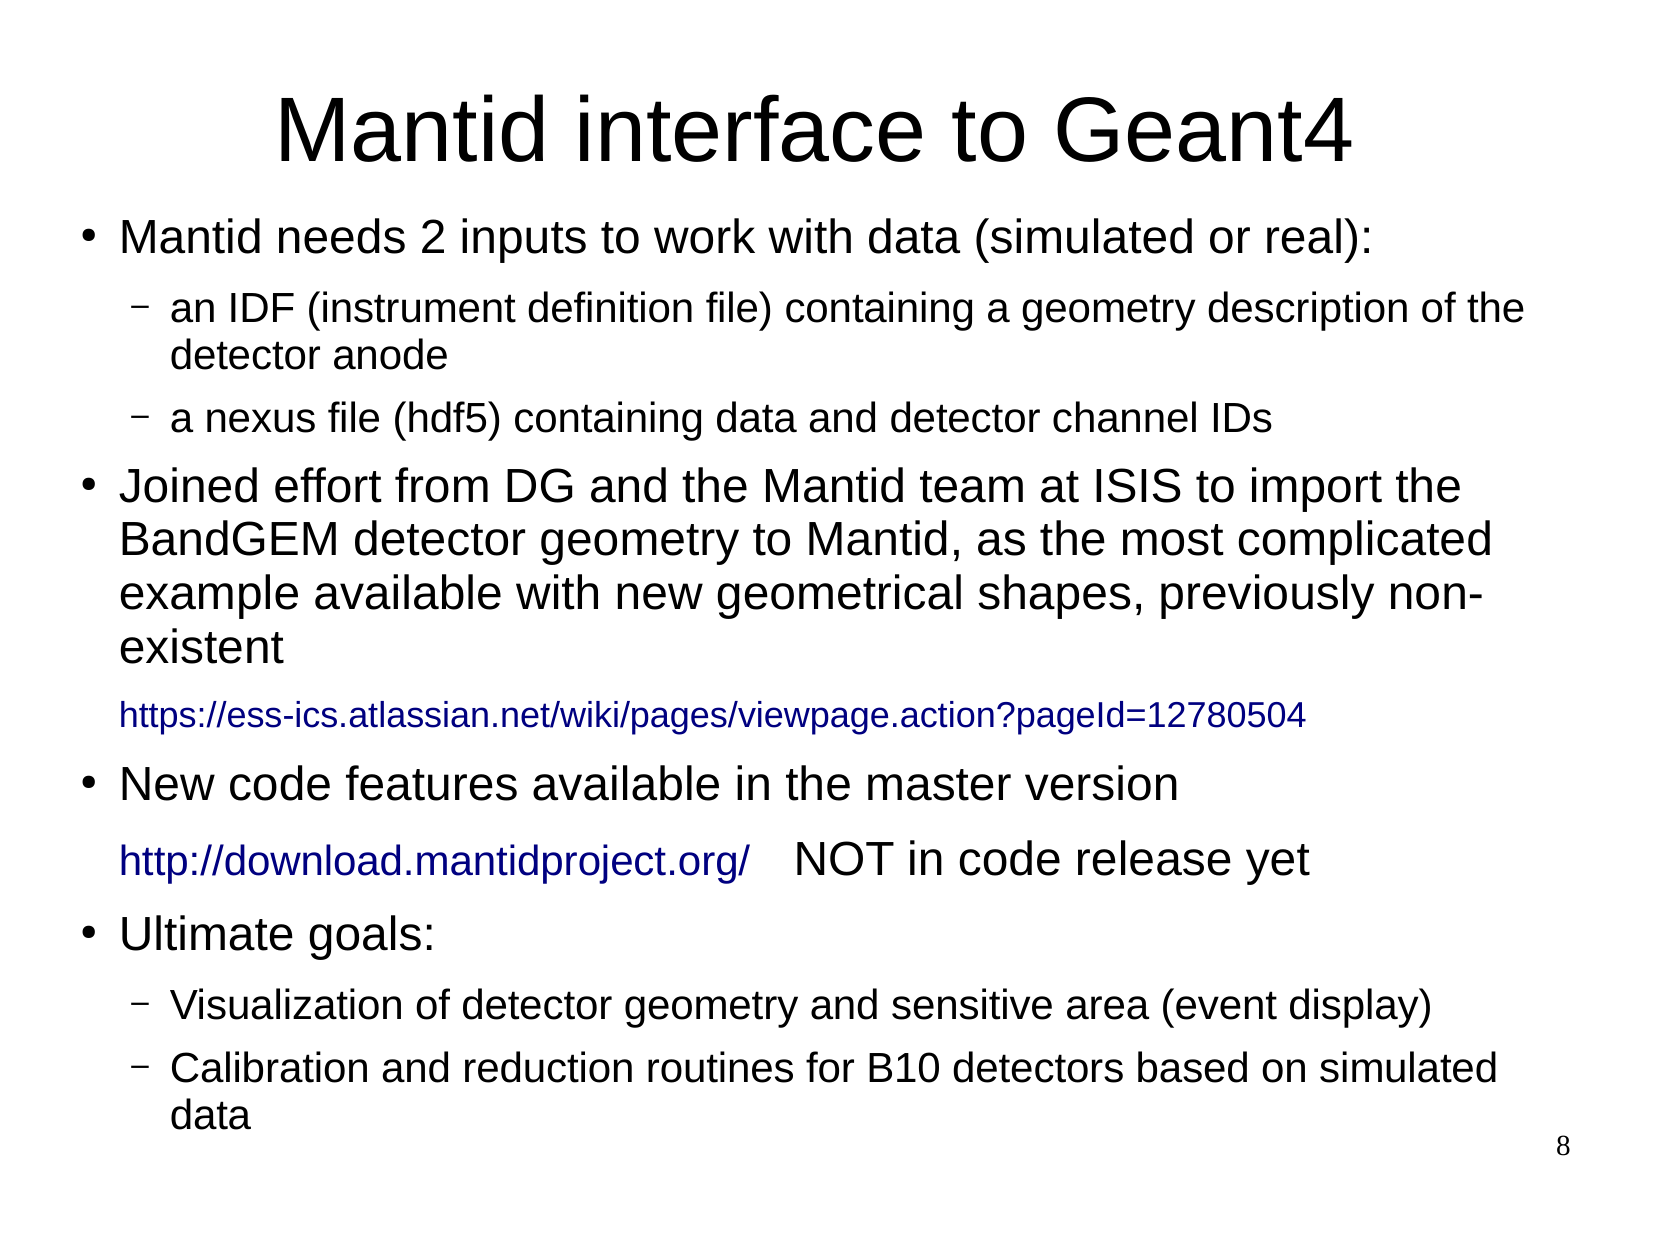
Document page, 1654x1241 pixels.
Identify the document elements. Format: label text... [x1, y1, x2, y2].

list Mantid needs 2 inputs to work with data (simulated or real): an IDF (instrument definition file) containing a geometry description of the detector anode a nexus file (hdf5) containing data and detector channel IDs Joined effort from DG and the Mantid team at ISIS to import the BandGEM detector geometry to Mantid, as the most complicated example available with new geometrical shapes, previously non-existent https://ess-ics.atlassian.net/wiki/pages/viewpage.action?pageId=12780504 New code features available in the master version http://download.mantidproject.org/ NOT in code release yet Ultimate goals: Visualization of detector geometry and sensitive area (event display) Calibration and reduction routines for B10 detectors based on simulated data [67, 210, 1576, 1141]
title Mantid interface to Geant4 [70, 25, 1559, 210]
